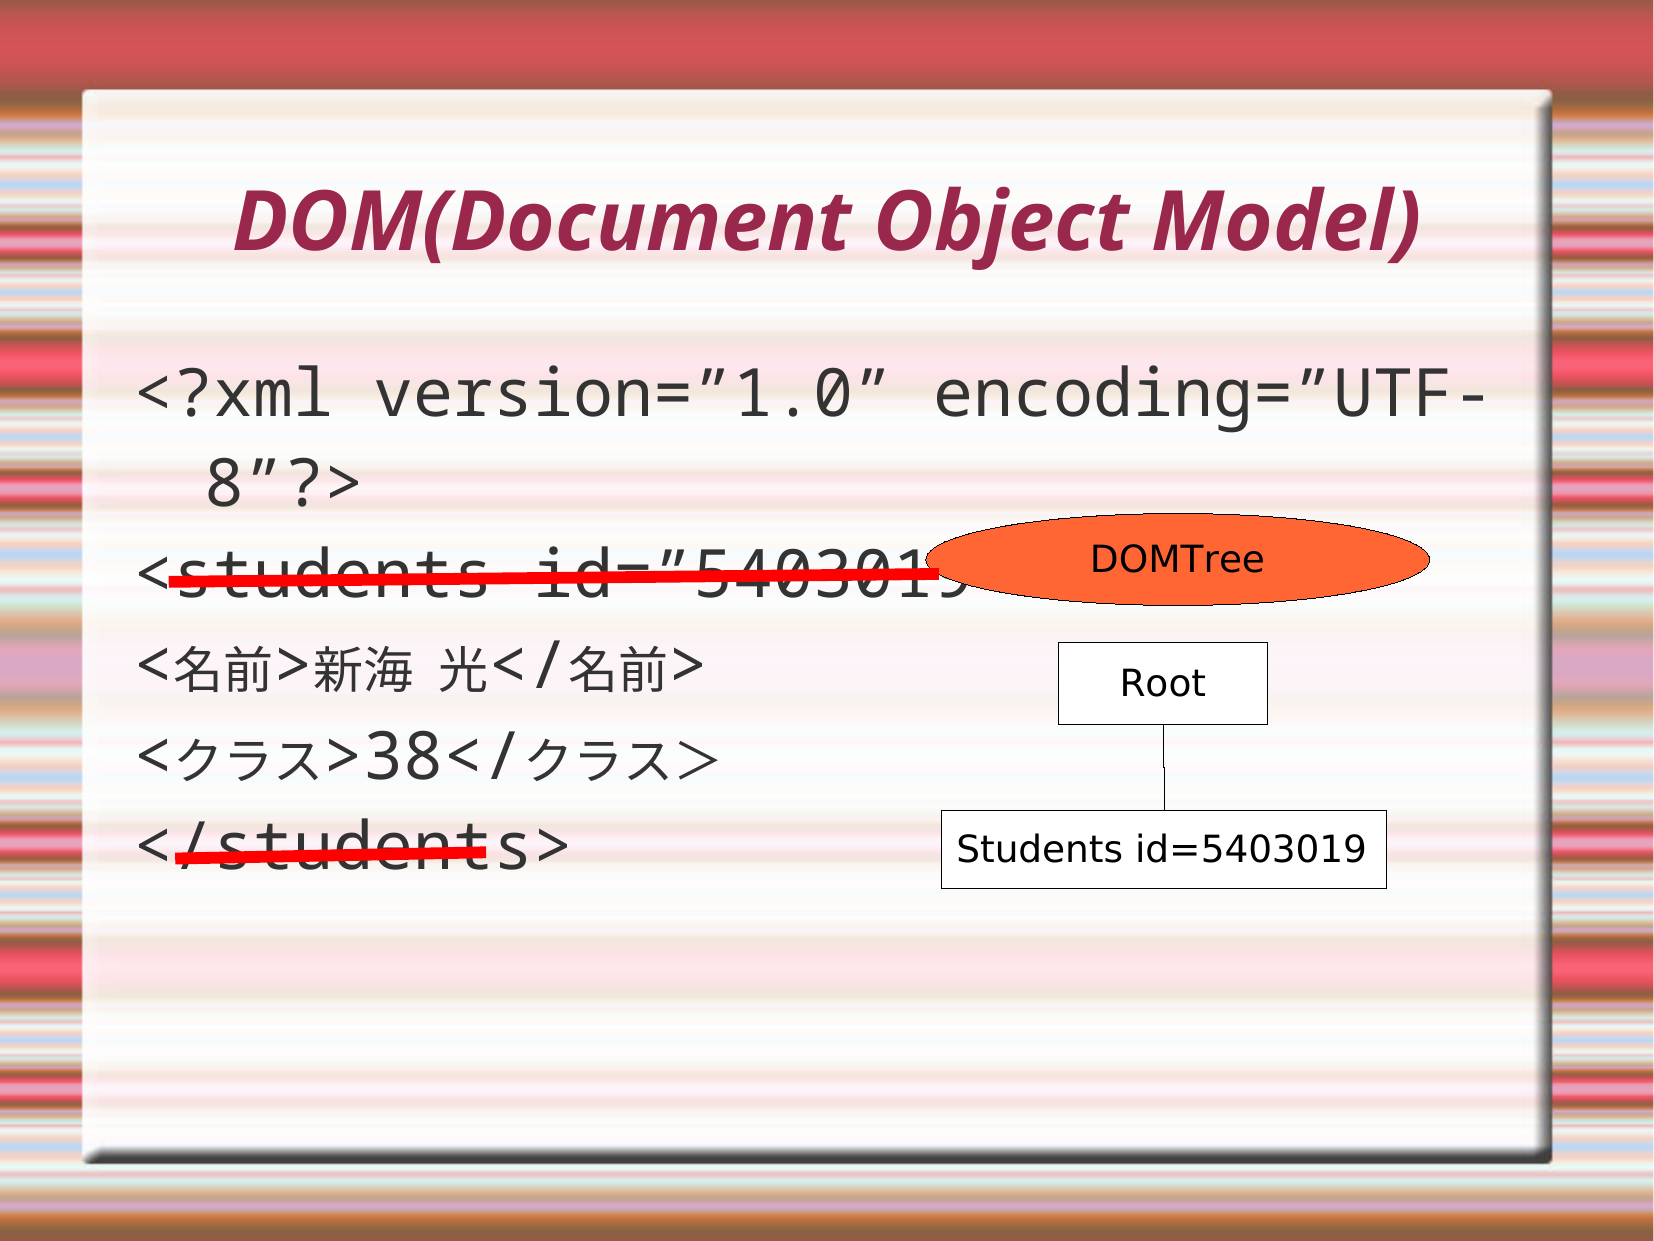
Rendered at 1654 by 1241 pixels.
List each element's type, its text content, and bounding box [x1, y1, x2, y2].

picture [0, 0, 1654, 1241]
list <?xml version=”1.0” encoding=”UTF-8”?> <students id=”5403019”> <名前>新海 光</名前> <クラス>38</クラス＞ </students> [121, 344, 1534, 1127]
text_box Root [1058, 642, 1268, 725]
text_box DOMTree [925, 513, 1430, 606]
text_box Students id=5403019 [941, 810, 1387, 889]
title DOM(Document Object Model) [121, 114, 1534, 322]
